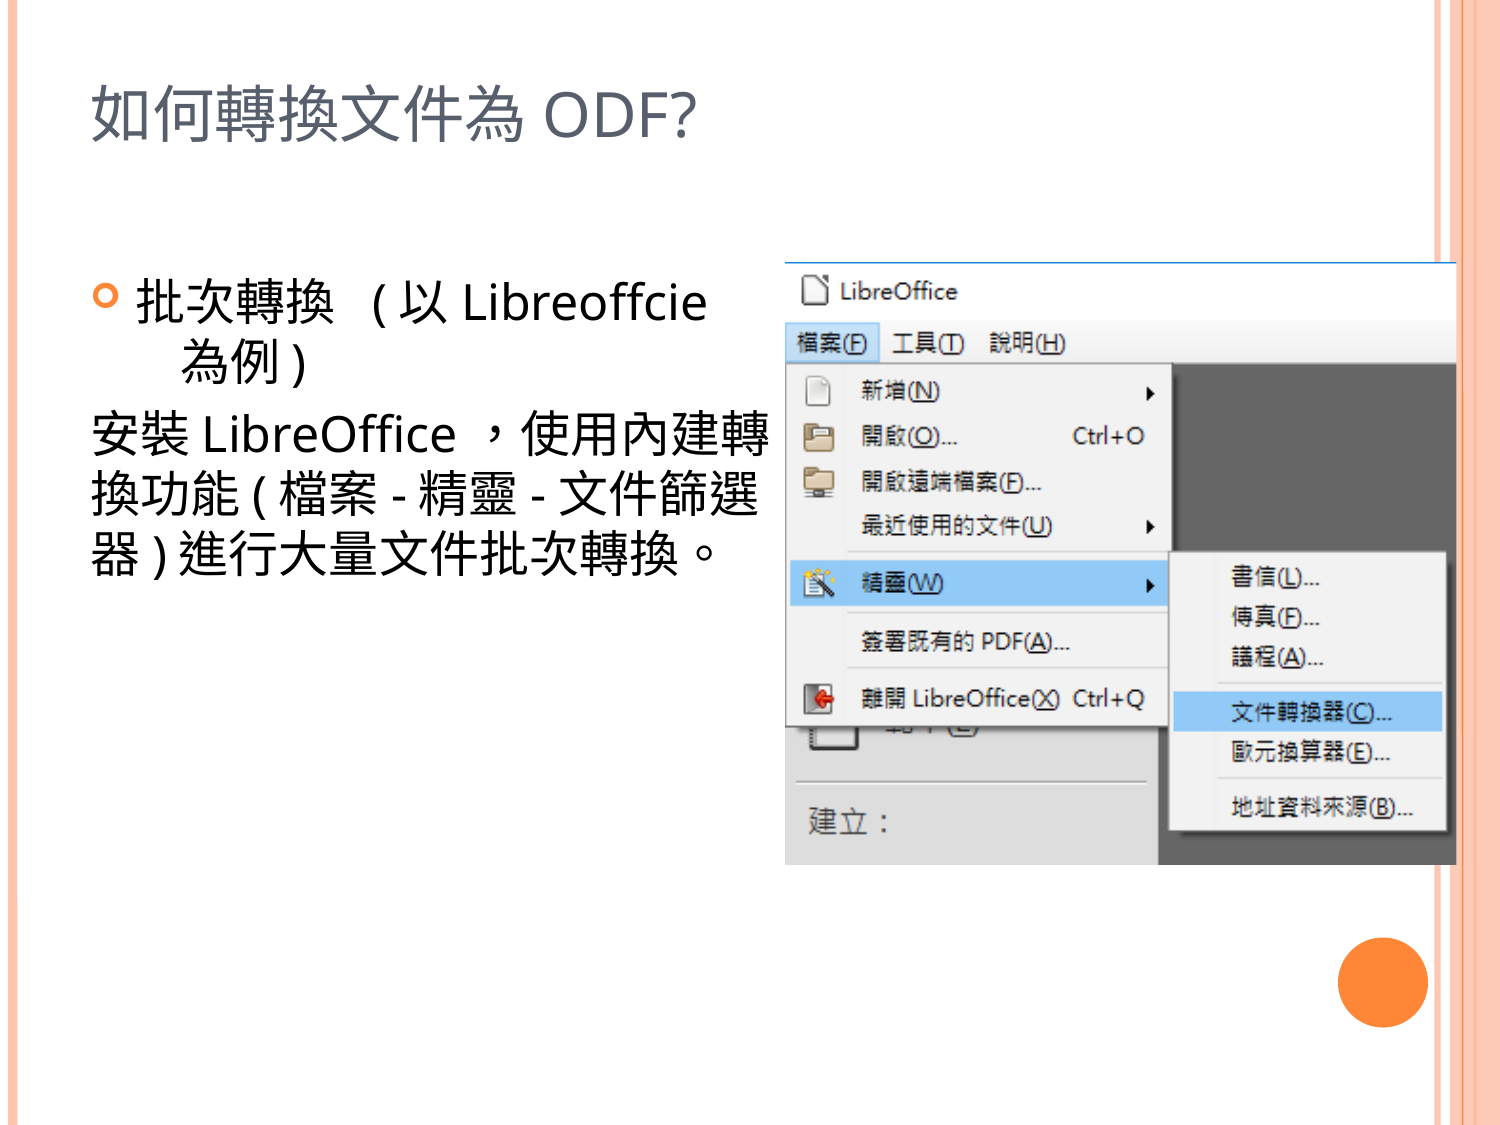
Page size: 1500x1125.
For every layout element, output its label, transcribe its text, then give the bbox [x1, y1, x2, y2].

list 批次轉換 (以Libreoffcie為例) 安裝LibreOffice，使用內建轉換功能(檔案-精靈-文件篩選器)進行大量文件批次轉換。 [75, 262, 786, 1062]
title 如何轉換文件為ODF? [75, 45, 1300, 233]
picture [785, 262, 1457, 865]
